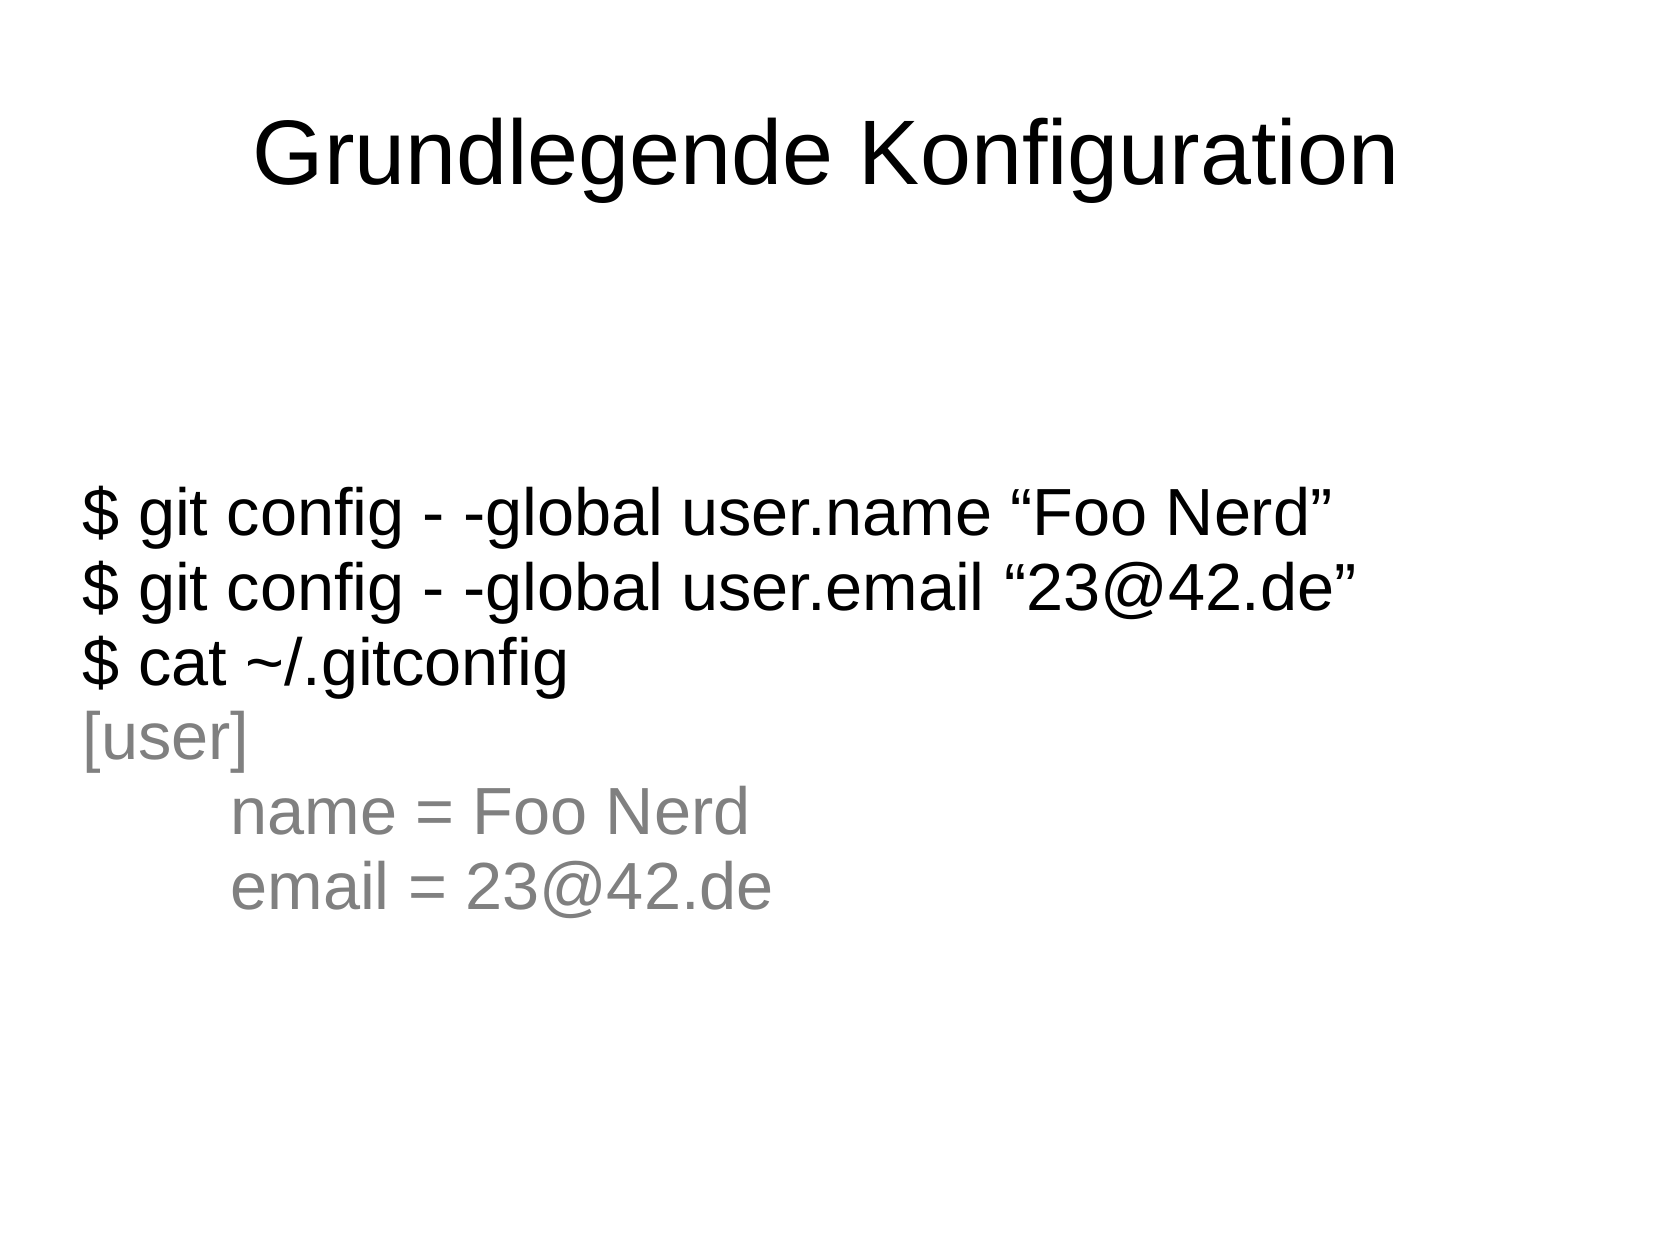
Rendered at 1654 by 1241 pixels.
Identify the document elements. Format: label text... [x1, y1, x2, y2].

subtitle $ git config - -global user.name “Foo Nerd” $ git config - -global user.email “23@42.de” $ cat ~/.gitconfig [user] name = Foo Nerd email = 23@42.de [82, 297, 1571, 1102]
title Grundlegende Konfiguration [82, 49, 1571, 257]
